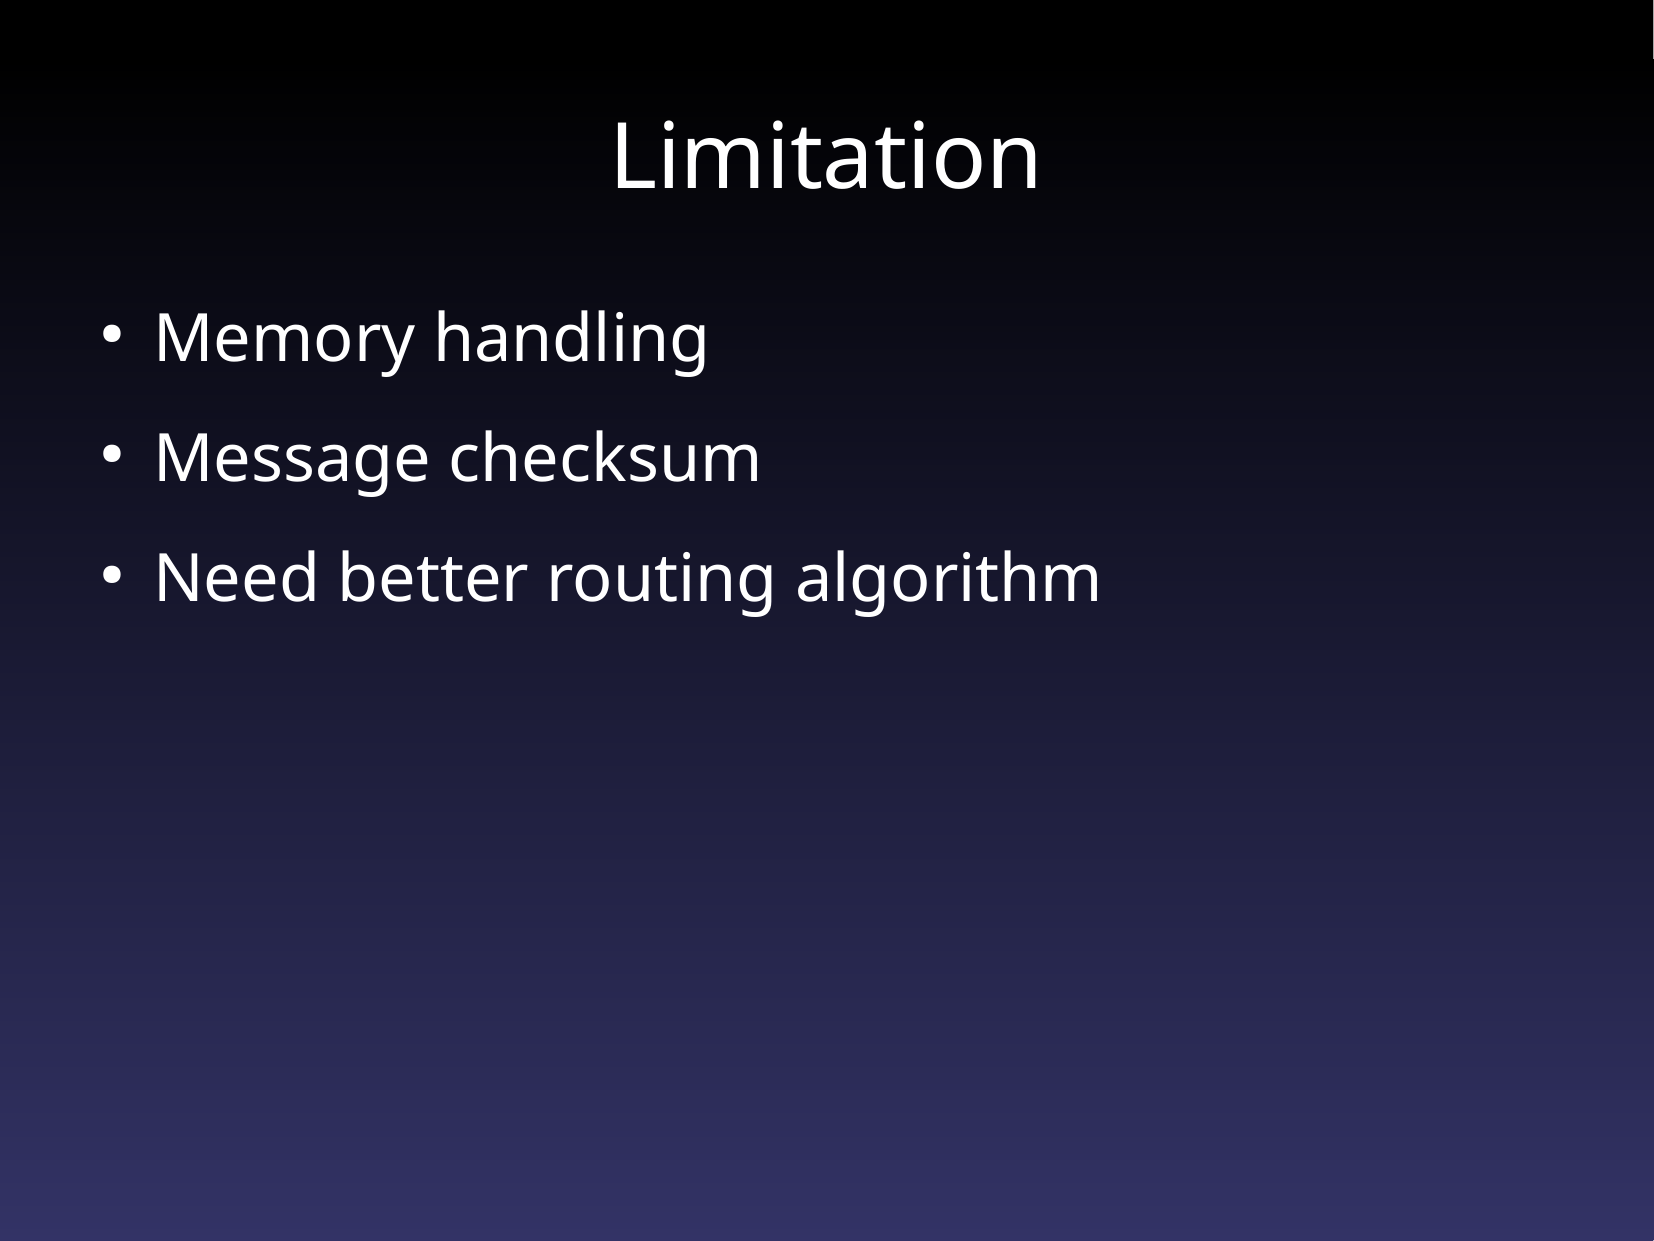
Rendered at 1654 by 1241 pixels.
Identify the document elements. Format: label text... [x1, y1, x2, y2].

title Limitation [82, 56, 1571, 249]
list Memory handling Message checksum Need better routing algorithm [82, 290, 1571, 1094]
